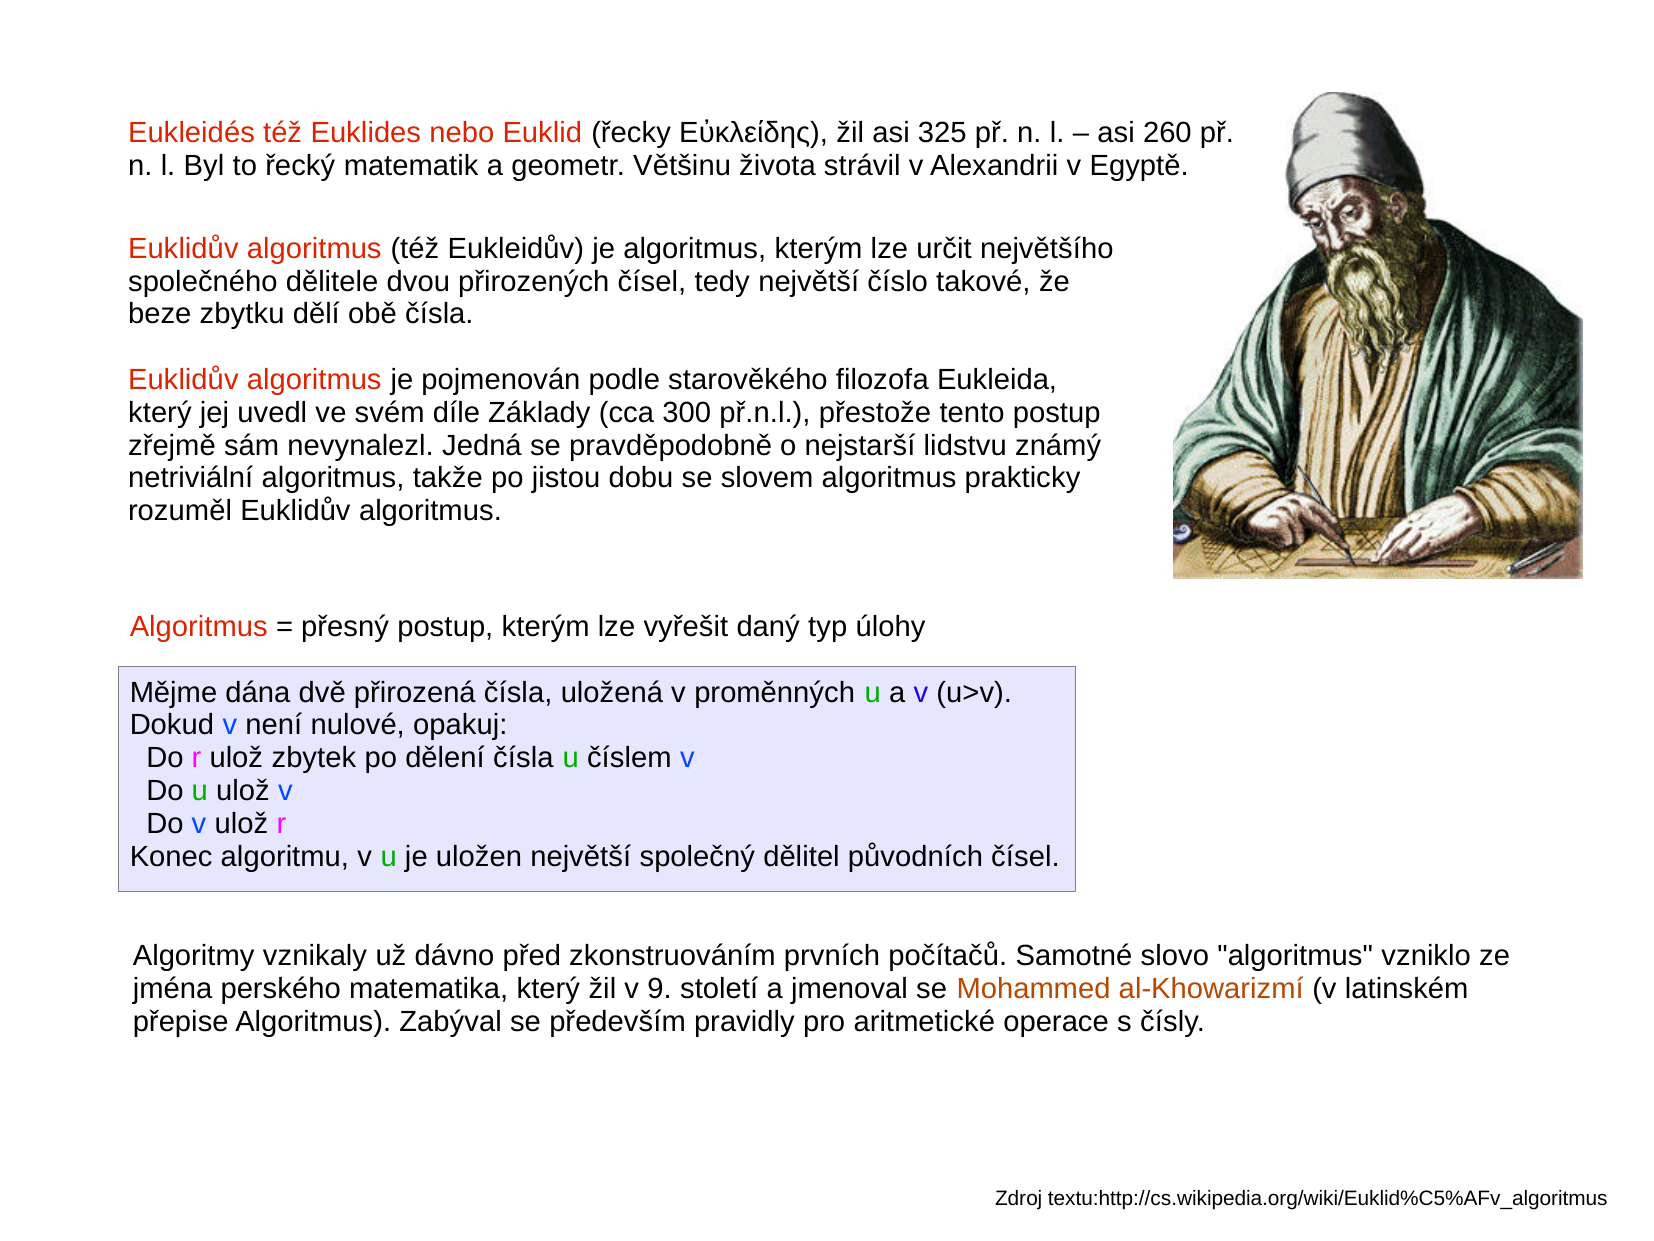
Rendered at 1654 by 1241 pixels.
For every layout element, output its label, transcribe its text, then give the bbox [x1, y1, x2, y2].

text_box Algoritmus = přesný postup, kterým lze vyřešit daný typ úlohy Mějme dána dvě přirozená čísla, uložená v proměnných u a v (u>v). Dokud v není nulové, opakuj: Do r ulož zbytek po dělení čísla u číslem v Do u ulož v Do v ulož r Konec algoritmu, v u je uložen největší společný dělitel původních čísel. [114, 602, 1178, 913]
text_box Euklidův algoritmus (též Eukleidův) je algoritmus, kterým lze určit největšího společného dělitele dvou přirozených čísel, tedy největší číslo takové, že beze zbytku dělí obě čísla. Euklidův algoritmus je pojmenován podle starověkého filozofa Eukleida, který jej uvedl ve svém díle Základy (cca 300 př.n.l.), přestože tento postup zřejmě sám nevynalezl. Jedná se pravděpodobně o nejstarší lidstvu známý netriviální algoritmus, takže po jistou dobu se slovem algoritmus prakticky rozuměl Euklidův algoritmus. [113, 224, 1142, 535]
text_box Zdroj textu:http://cs.wikipedia.org/wiki/Euklid%C5%AFv_algoritmus [980, 1178, 1630, 1217]
text_box Algoritmy vznikaly už dávno před zkonstruováním prvních počítačů. Samotné slovo "algoritmus" vzniklo ze jména perského matematika, který žil v 9. století a jmenoval se Mohammed al-Khowarizmí (v latinském přepise Algoritmus). Zabýval se především pravidly pro aritmetické operace s čísly. [118, 931, 1560, 1045]
text_box Eukleidés též Euklides nebo Euklid (řecky Εὐκλείδης), žil asi 325 př. n. l. – asi 260 př. n. l. Byl to řecký matematik a geometr. Většinu života strávil v Alexandrii v Egyptě. [113, 108, 1260, 189]
picture [1173, 92, 1583, 579]
